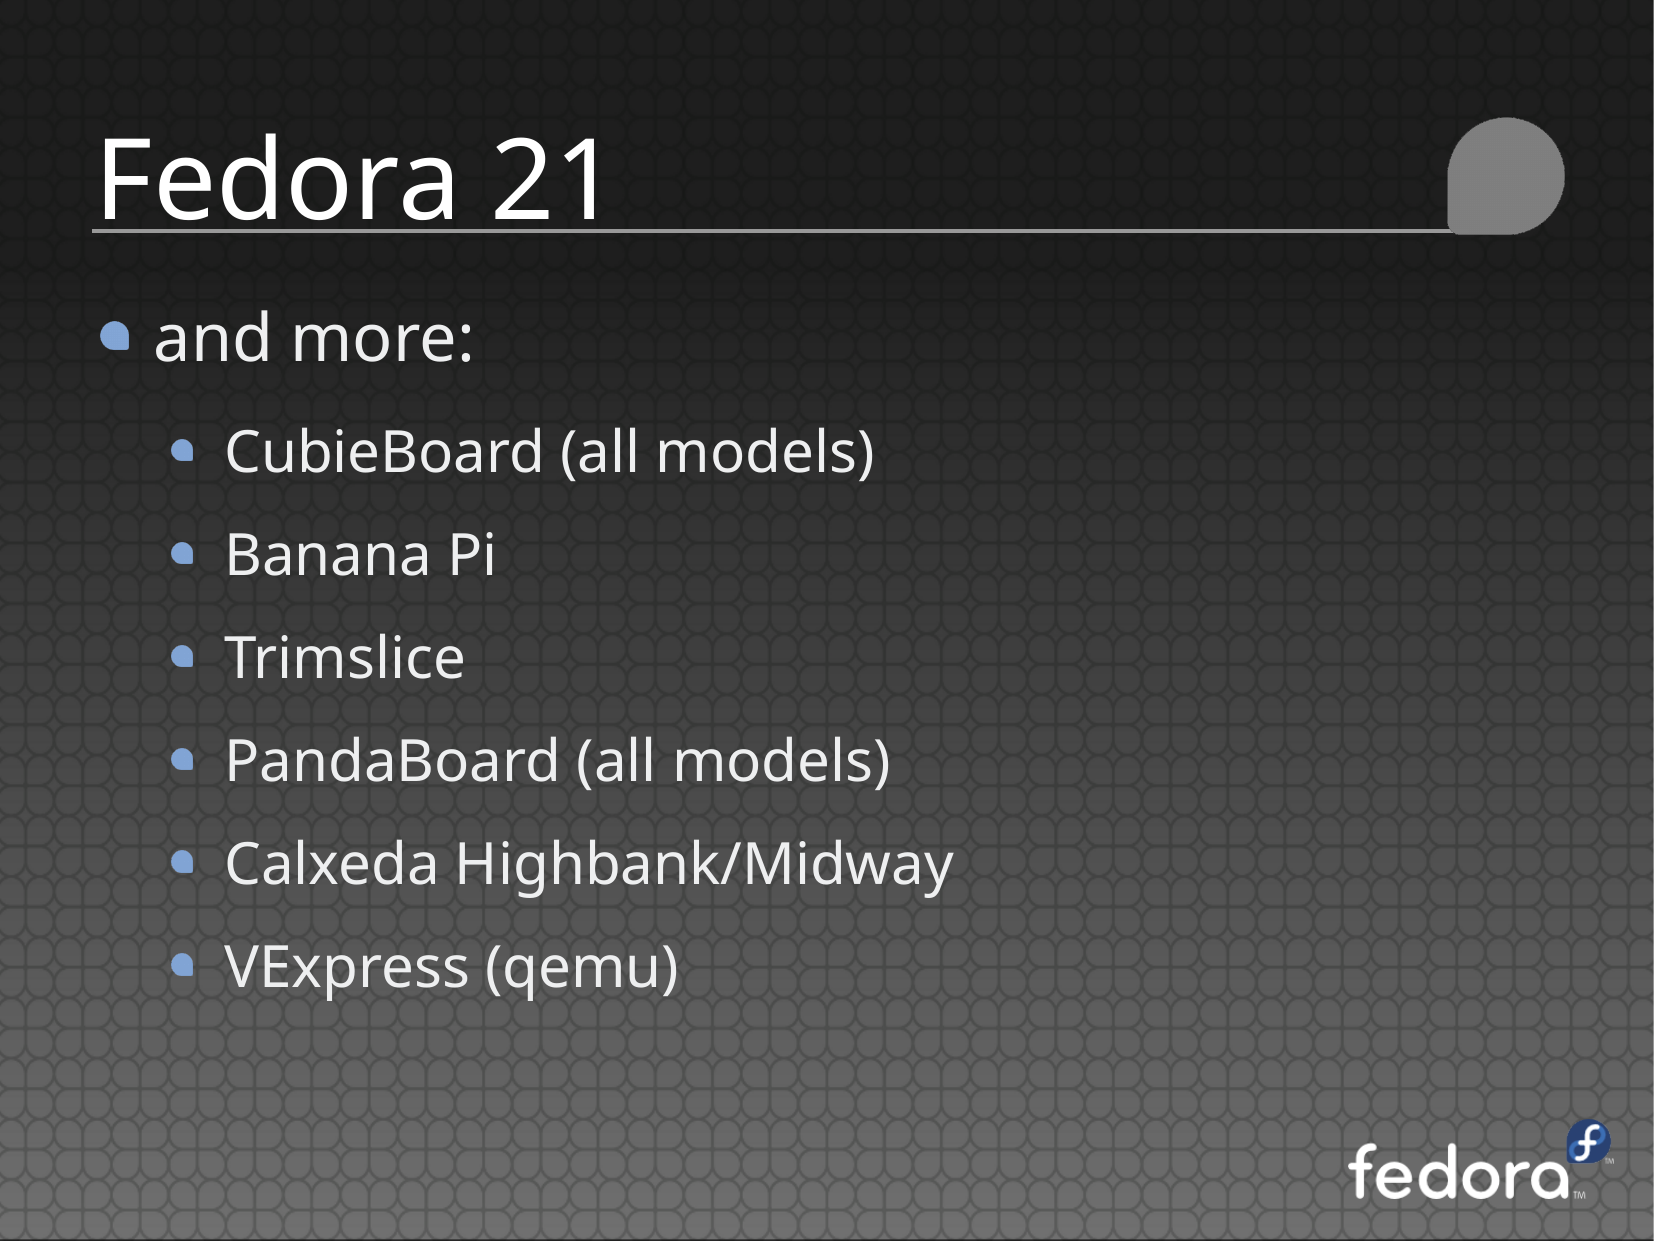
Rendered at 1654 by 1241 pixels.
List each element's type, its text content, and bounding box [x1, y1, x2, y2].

list and more: CubieBoard (all models) Banana Pi Trimslice PandaBoard (all models) Calxeda Highbank/Midway VExpress (qemu) [82, 290, 1571, 1094]
picture [0, 0, 1654, 1241]
title Fedora 21 [94, 100, 1426, 251]
